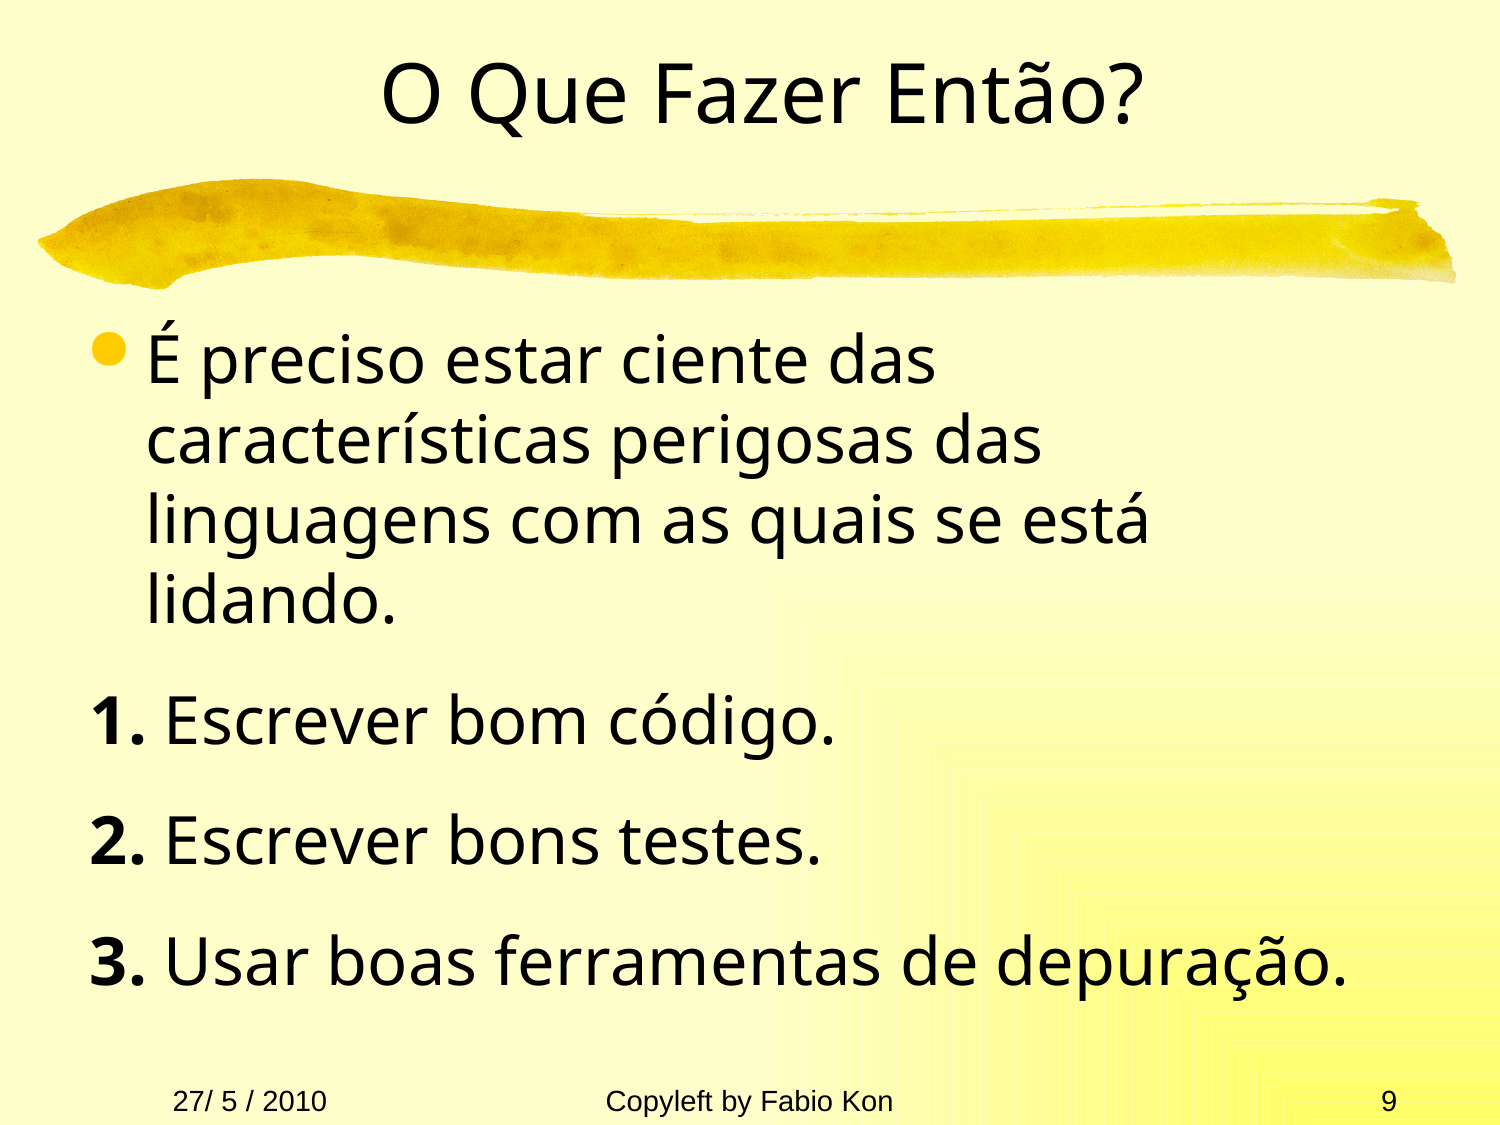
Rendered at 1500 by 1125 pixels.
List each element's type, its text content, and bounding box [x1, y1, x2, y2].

picture [24, 174, 1463, 297]
title O Que Fazer Então? [125, 12, 1401, 148]
list É preciso estar ciente das características perigosas das linguagens com as quais se está lidando. 1. Escrever bom código. 2. Escrever bons testes. 3. Usar boas ferramentas de depuração. [74, 309, 1417, 994]
